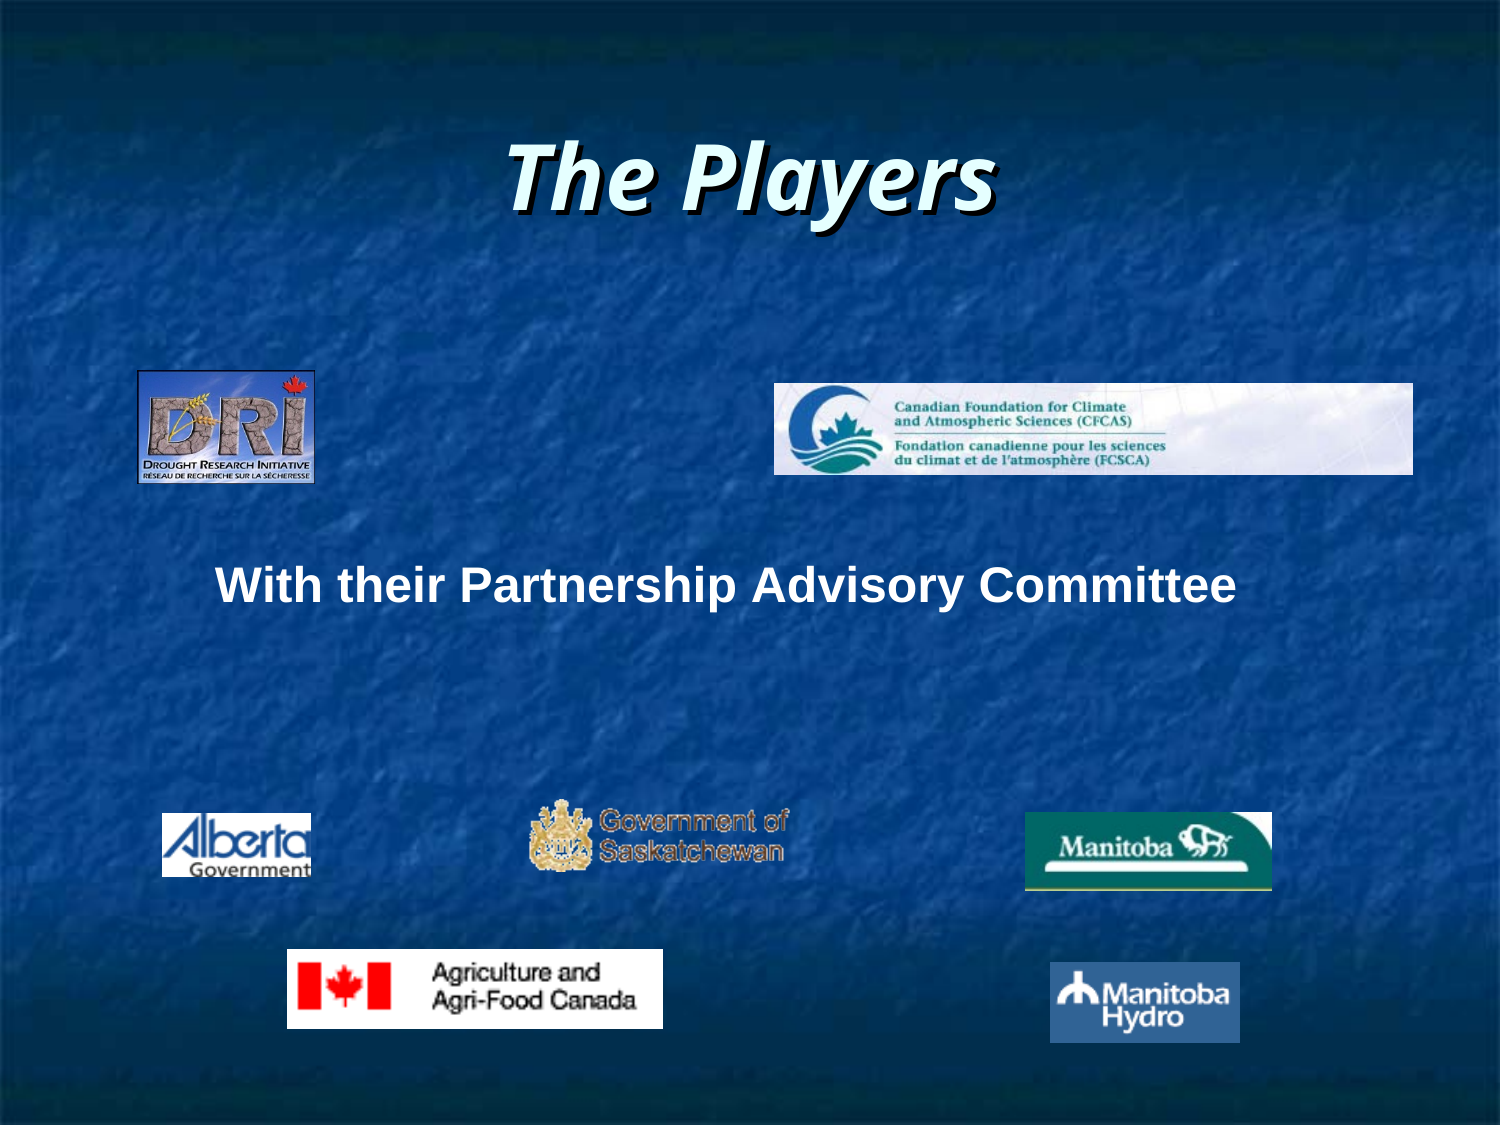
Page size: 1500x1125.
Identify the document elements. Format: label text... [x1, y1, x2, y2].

text_box The Players [75, 62, 1426, 288]
text_box With their Partnership Advisory Committee [199, 549, 1276, 796]
picture [0, 0, 1500, 1125]
